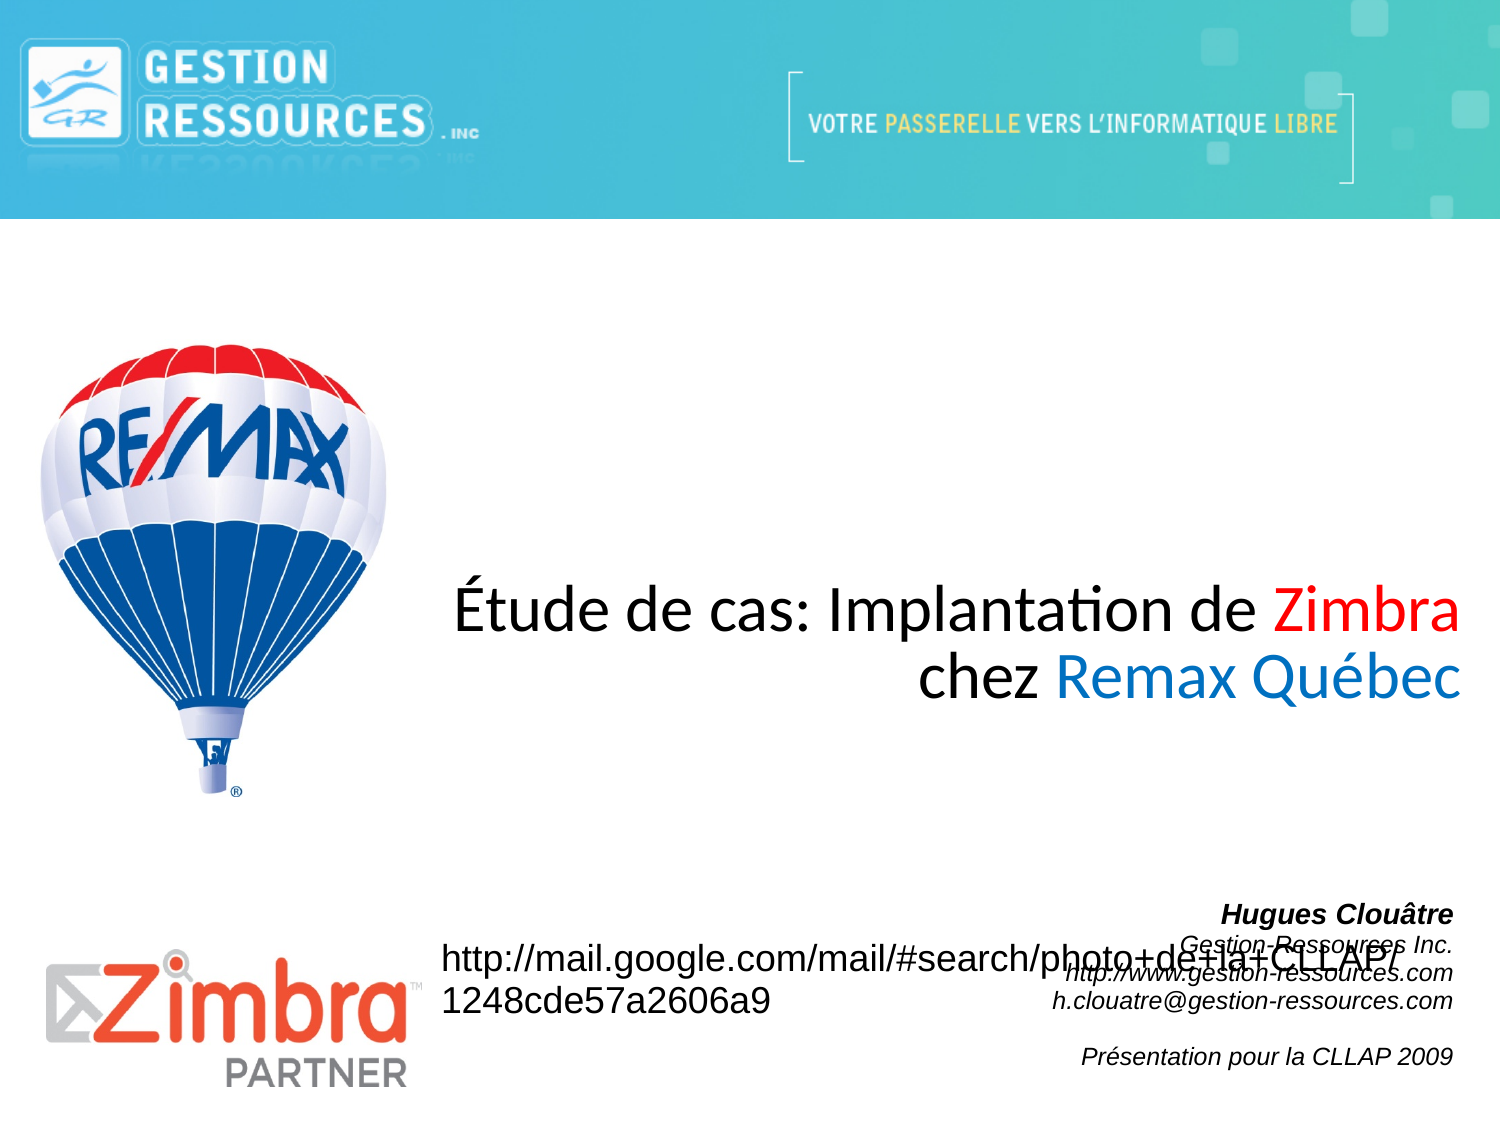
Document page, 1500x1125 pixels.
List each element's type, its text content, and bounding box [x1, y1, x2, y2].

picture [46, 949, 422, 1087]
text_box Hugues Clouâtre Gestion-Ressources Inc. http://www.gestion-ressources.com h.clouatre@gestion-ressources.com Présentation pour la CLLAP 2009 [949, 890, 1469, 930]
picture [35, 339, 391, 797]
text_box Étude de cas: Implantation de Zimbra chez Remax Québec [324, 574, 1477, 887]
text_box http://mail.google.com/mail/#search/photo+de+la+CLLAP/1248cde57a2606a9 [426, 930, 1500, 992]
picture [0, 0, 1500, 219]
text_box Hugues Clouâtre Gestion-Ressources Inc. http://www.gestion-ressources.com h.clouatre@gestion-ressources.com Présentation pour la CLLAP 2009 [949, 992, 1469, 1085]
